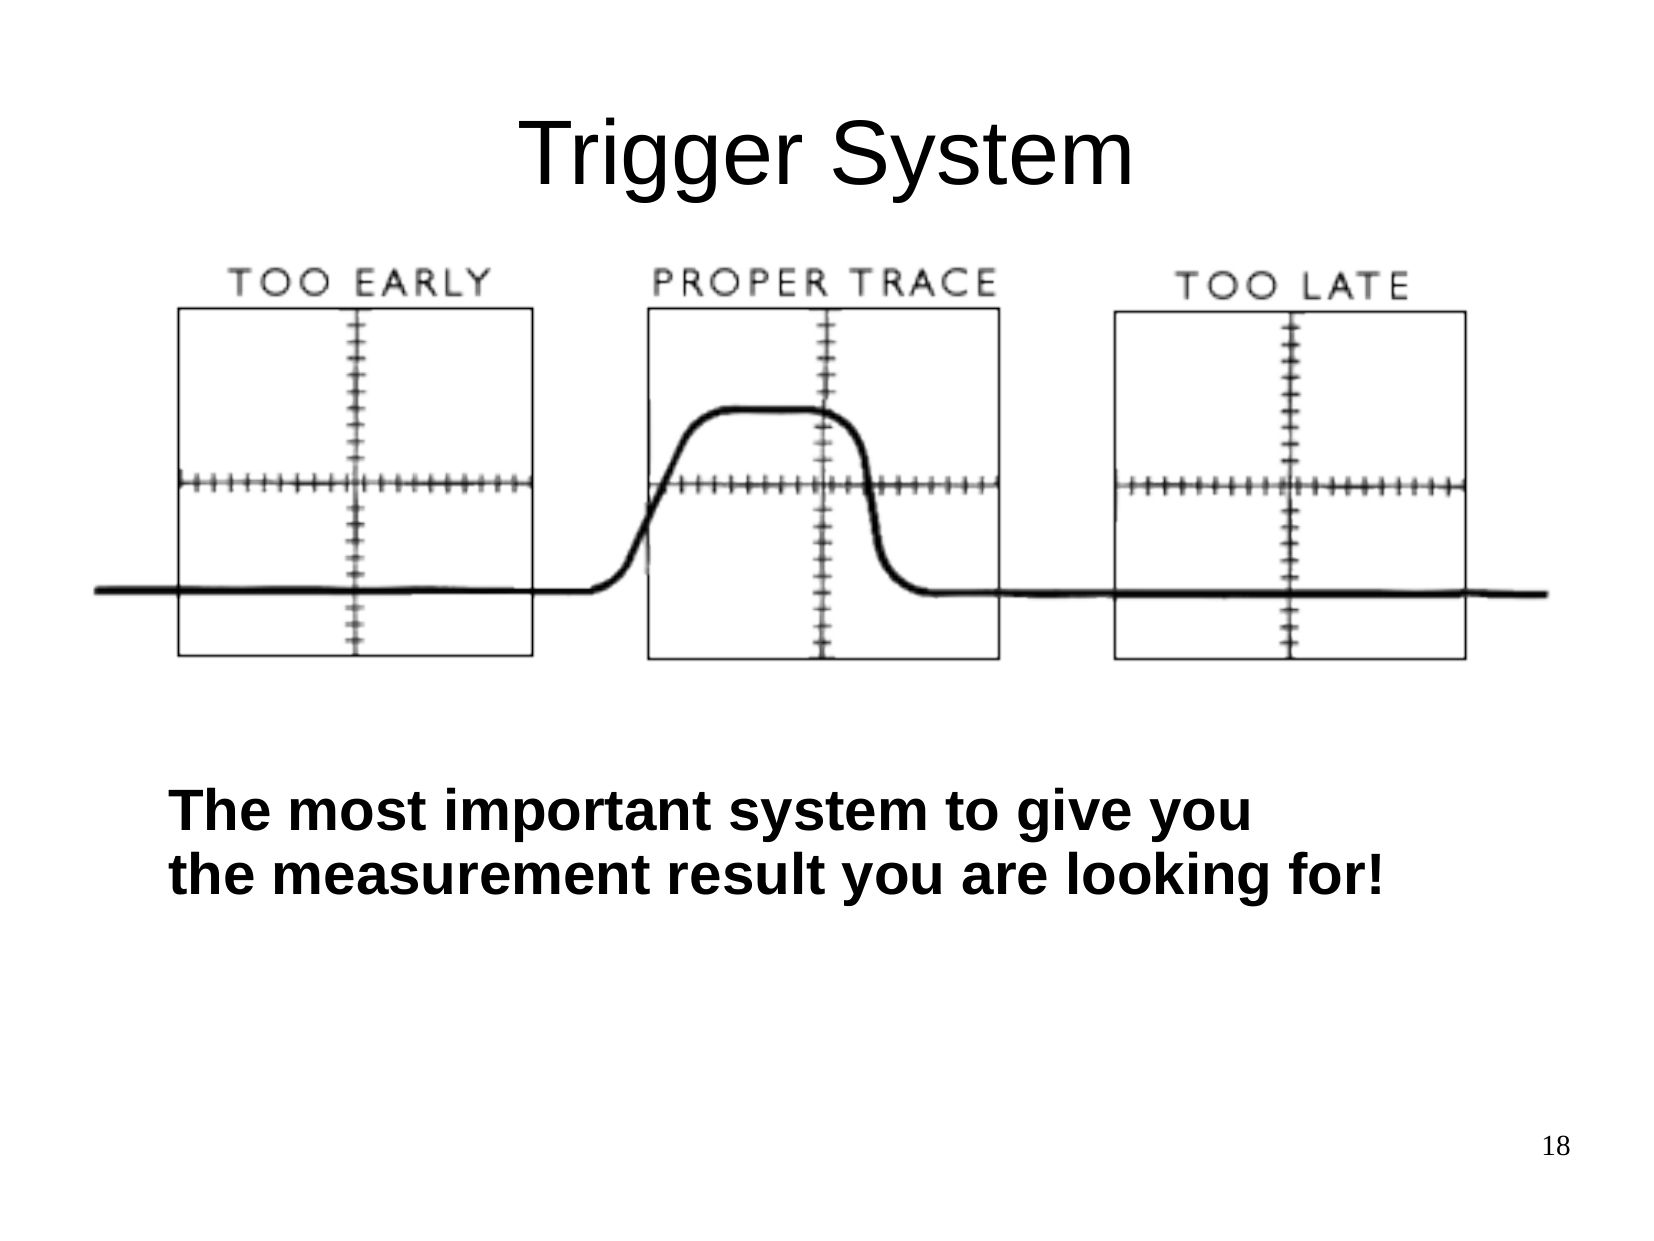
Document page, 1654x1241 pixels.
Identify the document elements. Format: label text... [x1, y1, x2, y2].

text_box The most important system to give you the measurement result you are looking for! [153, 769, 1453, 975]
picture [82, 255, 1571, 695]
title Trigger System [82, 49, 1571, 255]
